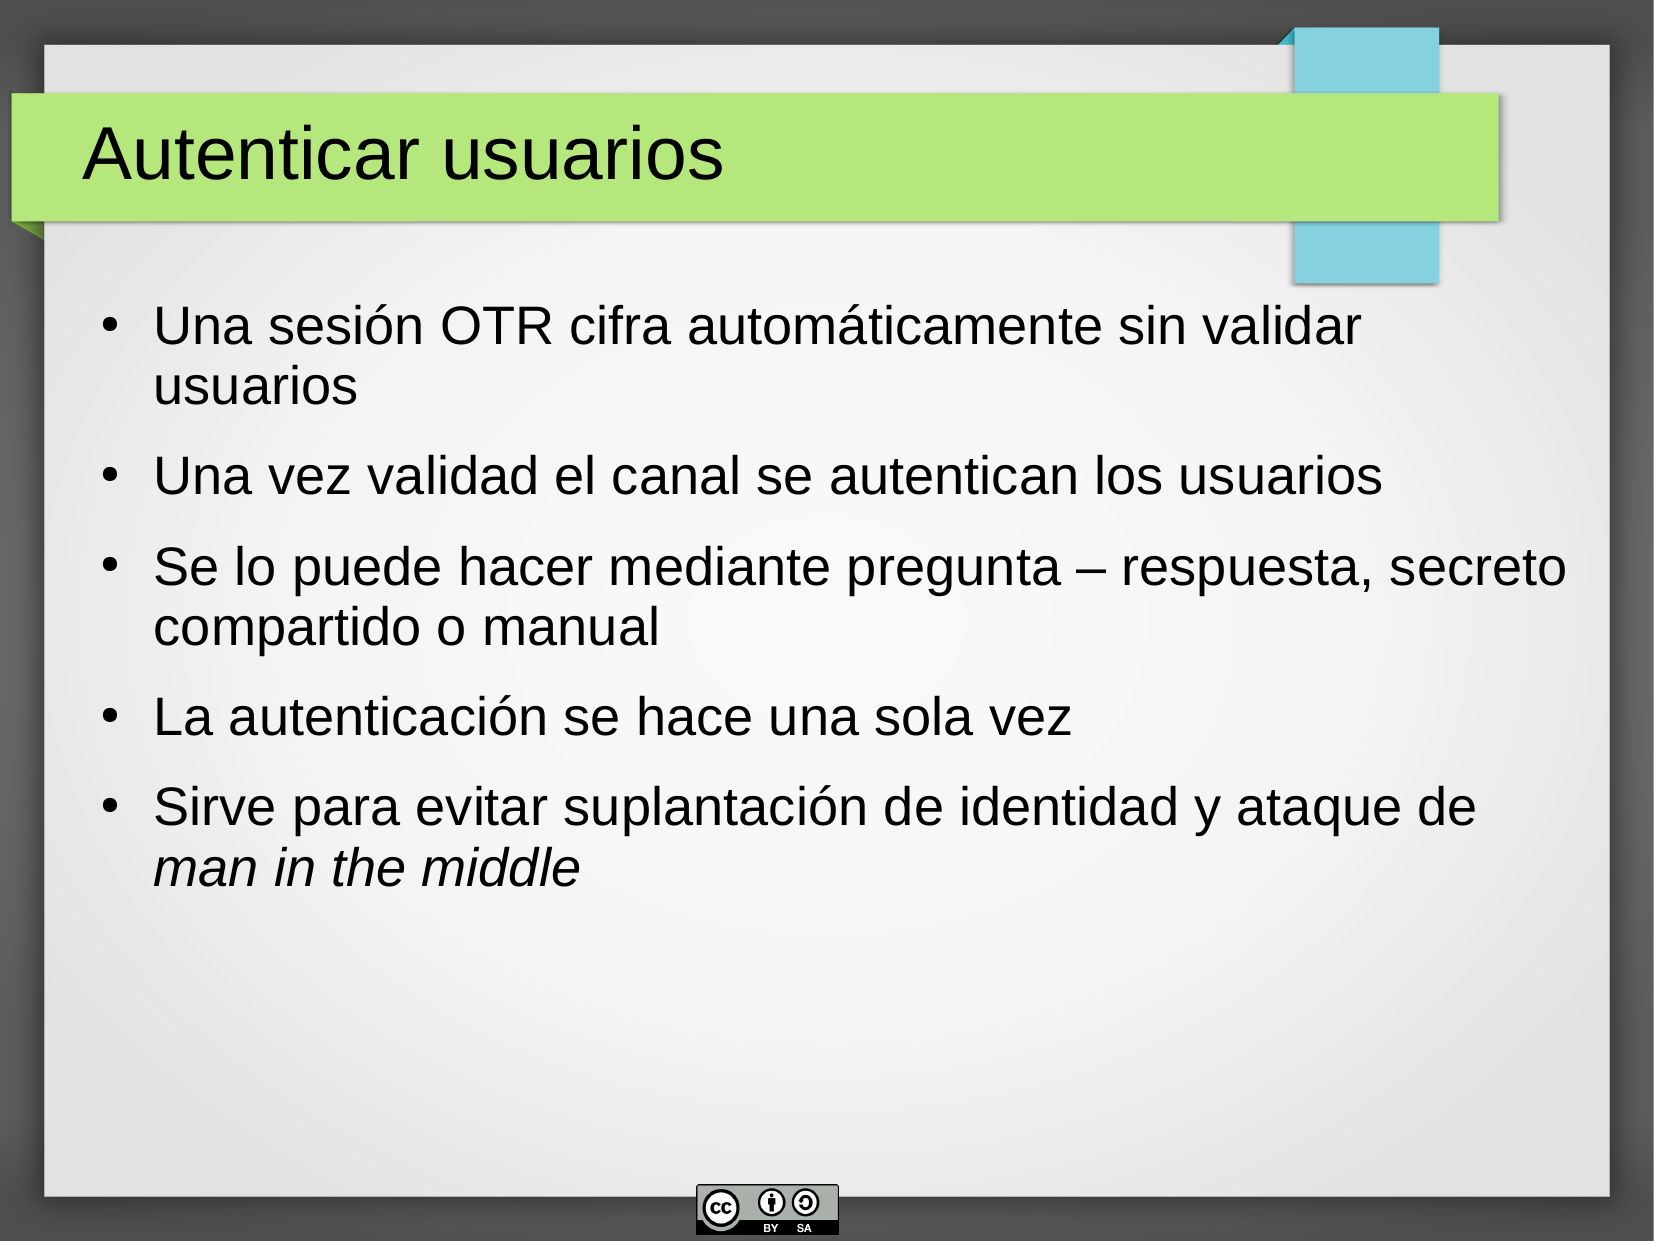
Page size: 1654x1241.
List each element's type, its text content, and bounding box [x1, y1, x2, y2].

list Una sesión OTR cifra automáticamente sin validar usuarios Una vez validad el canal se autentican los usuarios Se lo puede hacer mediante pregunta – respuesta, secreto compartido o manual La autenticación se hace una sola vez Sirve para evitar suplantación de identidad y ataque de man in the middle [82, 295, 1571, 1015]
picture [0, 0, 1654, 1241]
title Autenticar usuarios [82, 94, 1264, 213]
